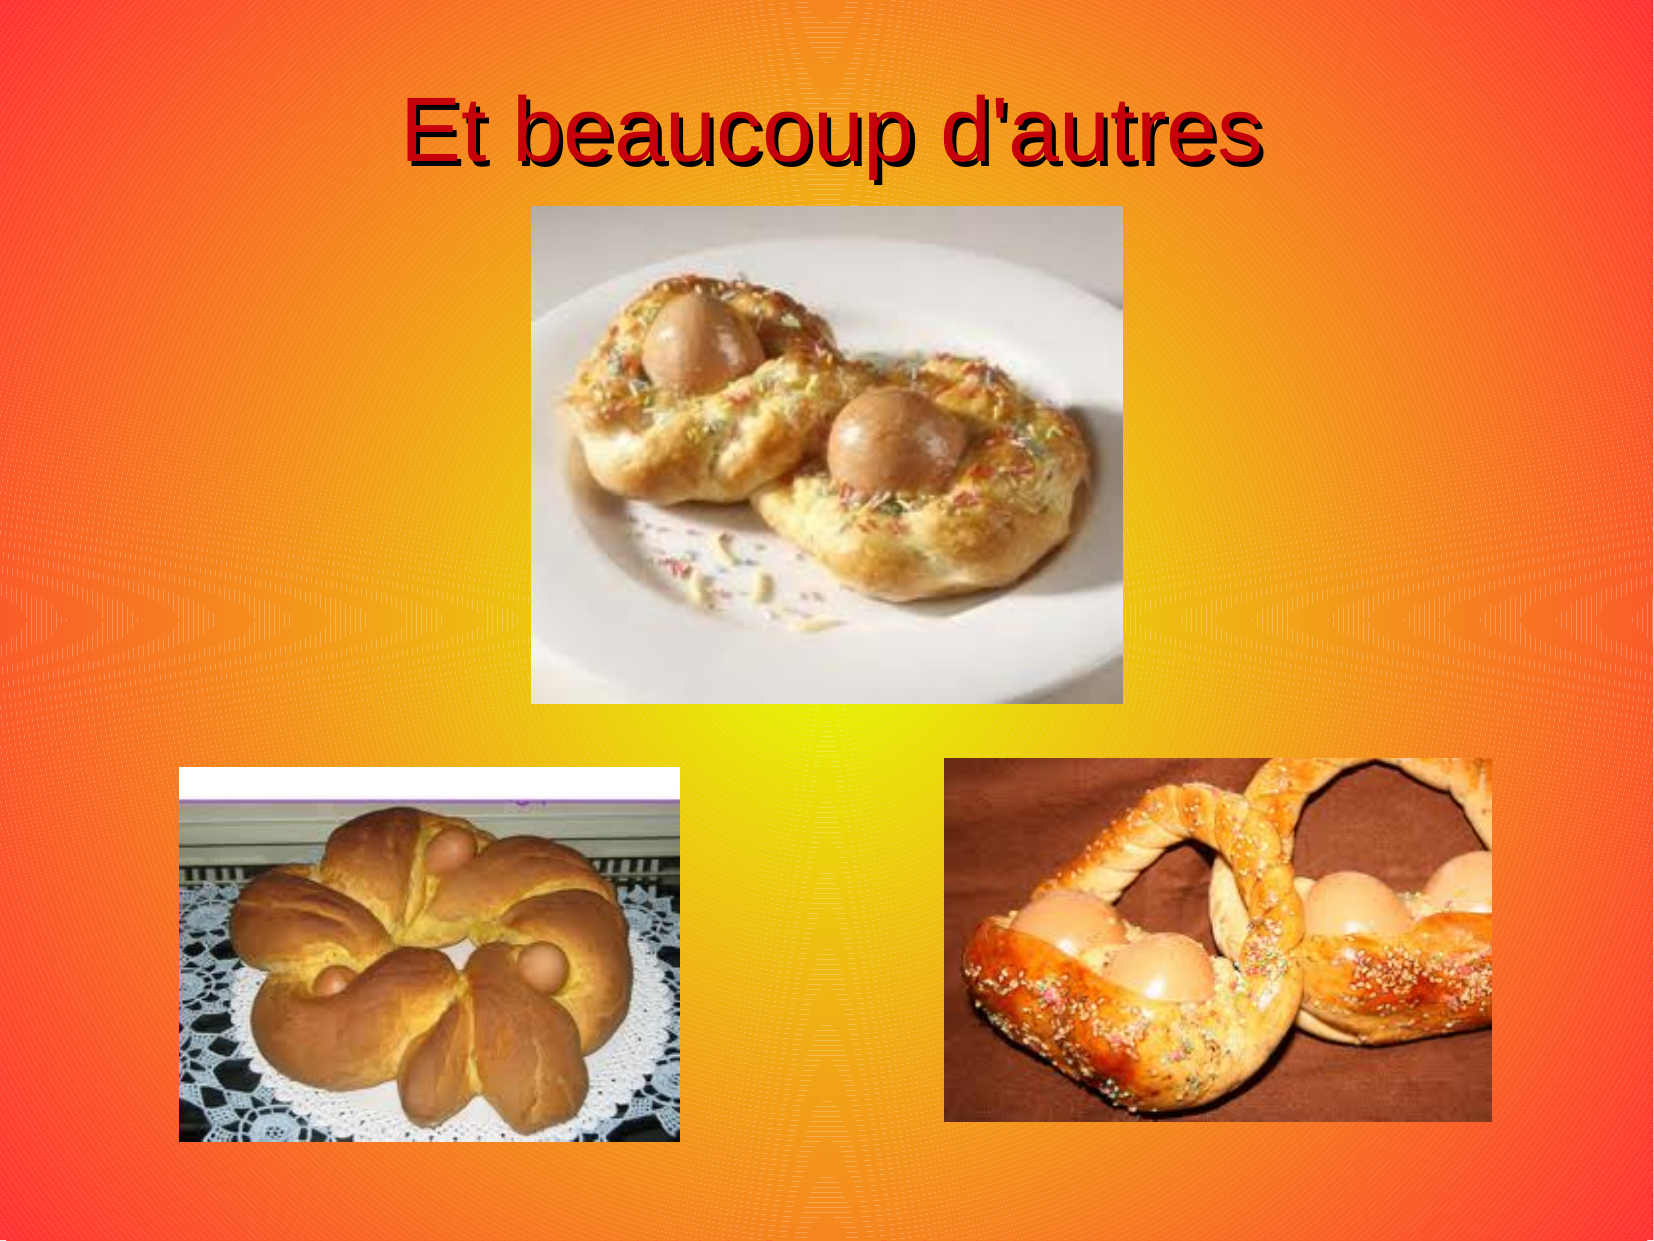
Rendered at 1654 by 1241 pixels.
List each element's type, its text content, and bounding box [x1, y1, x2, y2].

picture [179, 767, 680, 1142]
subtitle Et beaucoup d'autres [88, 78, 1577, 182]
picture [944, 758, 1492, 1123]
picture [531, 206, 1123, 704]
